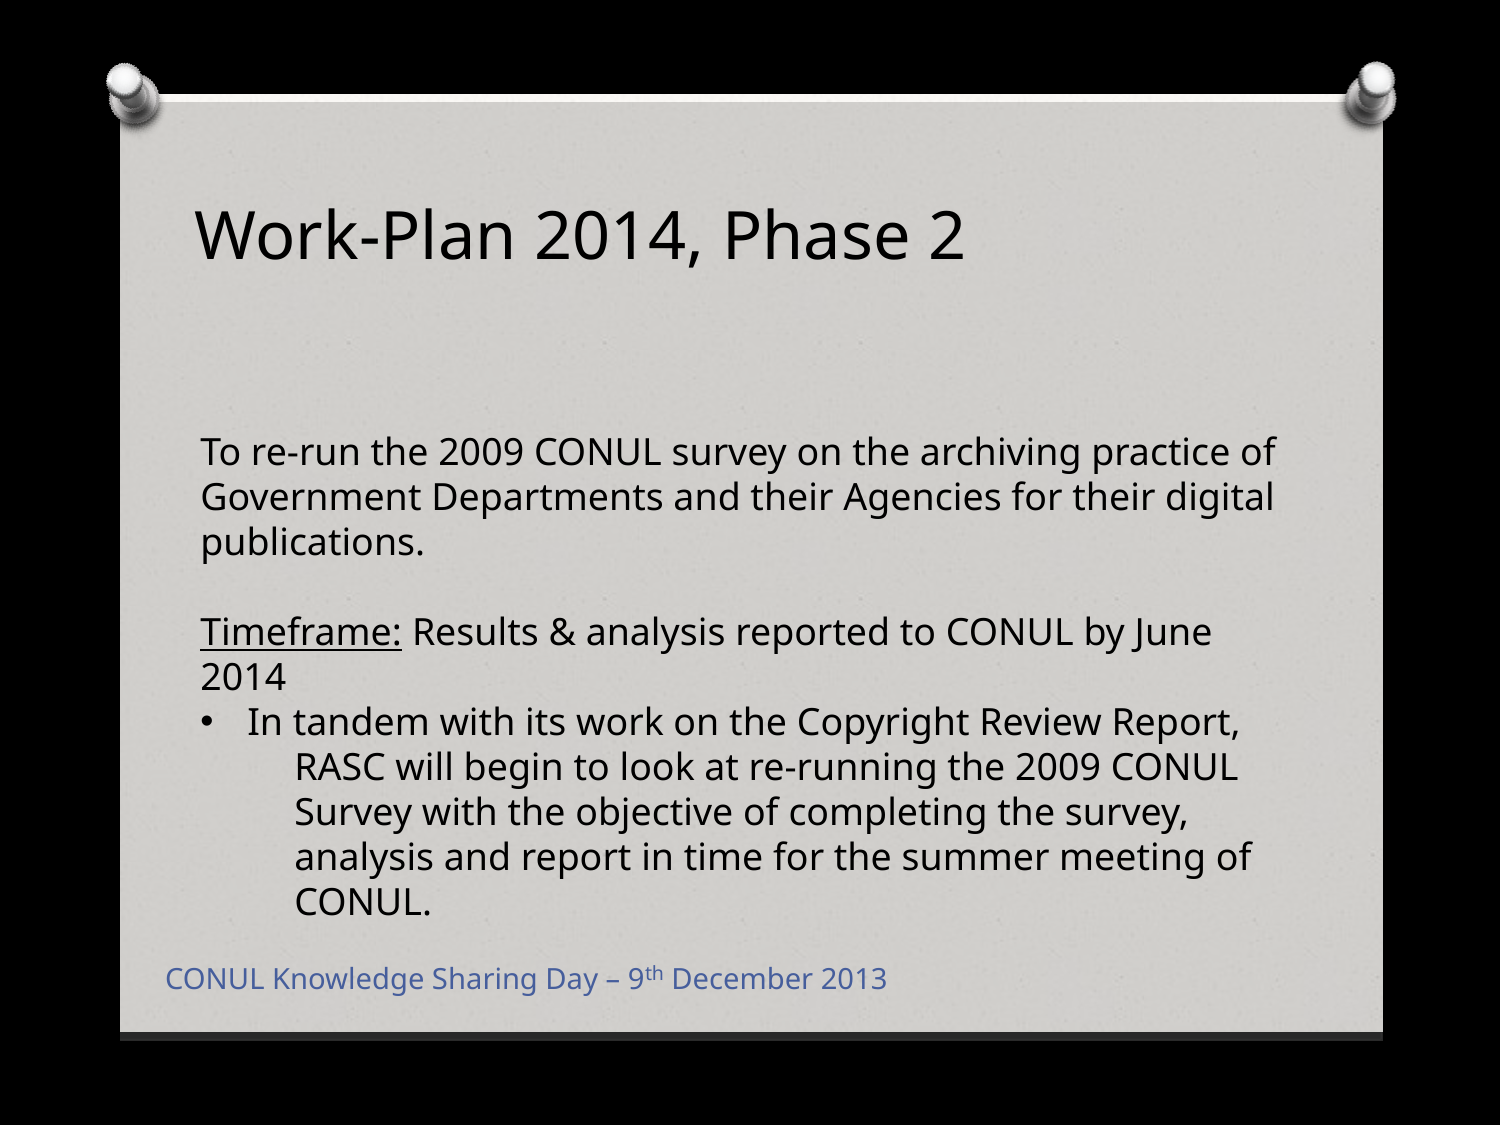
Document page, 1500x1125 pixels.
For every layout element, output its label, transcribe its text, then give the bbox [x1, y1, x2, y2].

title Work-Plan 2014, Phase 2 [179, 134, 1323, 332]
text_box CONUL Knowledge Sharing Day – 9th December 2013 [150, 952, 1059, 1013]
text_box To re-run the 2009 CONUL survey on the archiving practice of Government Departments and their Agencies for their digital publications. Timeframe: Results & analysis reported to CONUL by June 2014 In tandem with its work on the Copyright Review Report, RASC will begin to look at re-running the 2009 CONUL Survey with the objective of completing the survey, analysis and report in time for the summer meeting of CONUL. [185, 421, 1308, 931]
